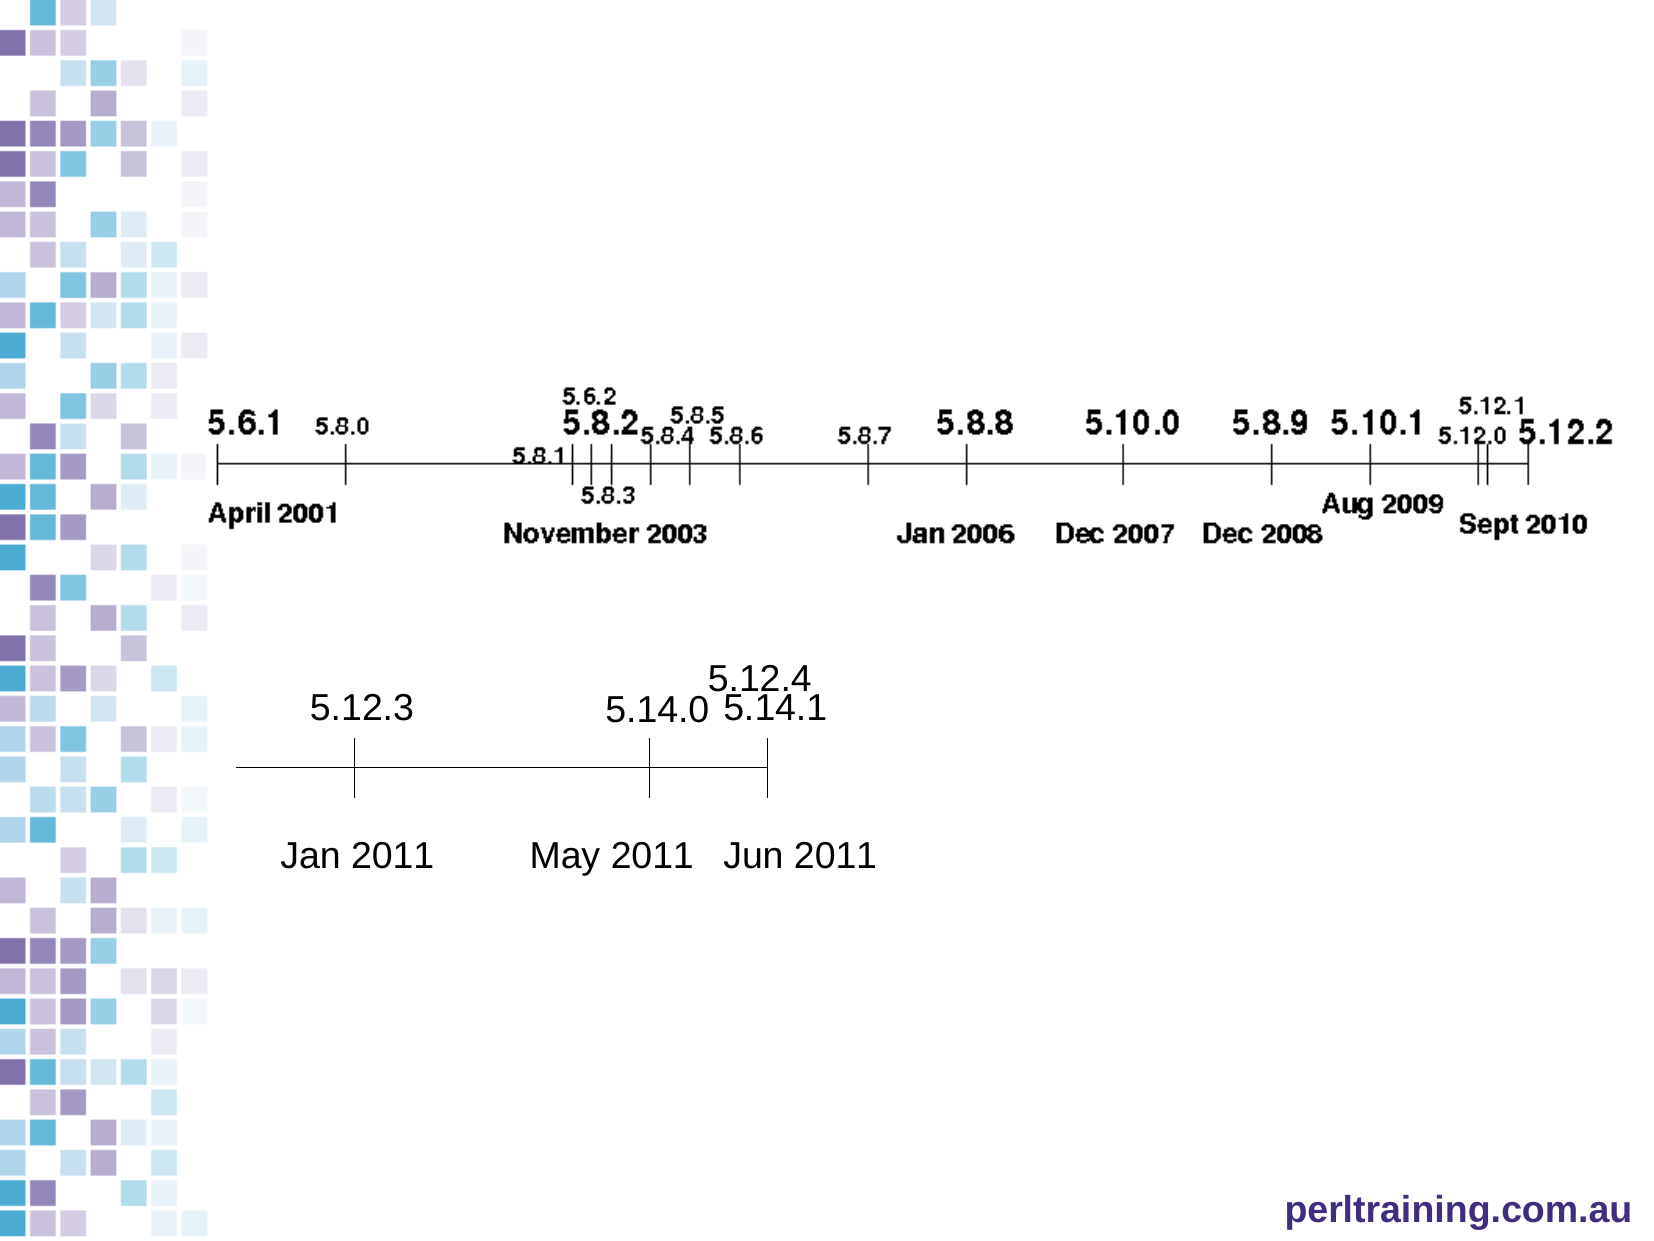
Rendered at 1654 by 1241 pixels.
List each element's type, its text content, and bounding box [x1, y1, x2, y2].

text_box 5.14.0 [590, 681, 725, 739]
text_box Jun 2011 [709, 826, 893, 884]
text_box 5.12.4 [693, 649, 827, 707]
text_box Jan 2011 [265, 826, 450, 914]
text_box 5.12.3 [295, 679, 473, 796]
text_box 5.14.1 [708, 679, 843, 736]
text_box May 2011 [514, 826, 709, 884]
picture [0, 0, 1620, 1241]
